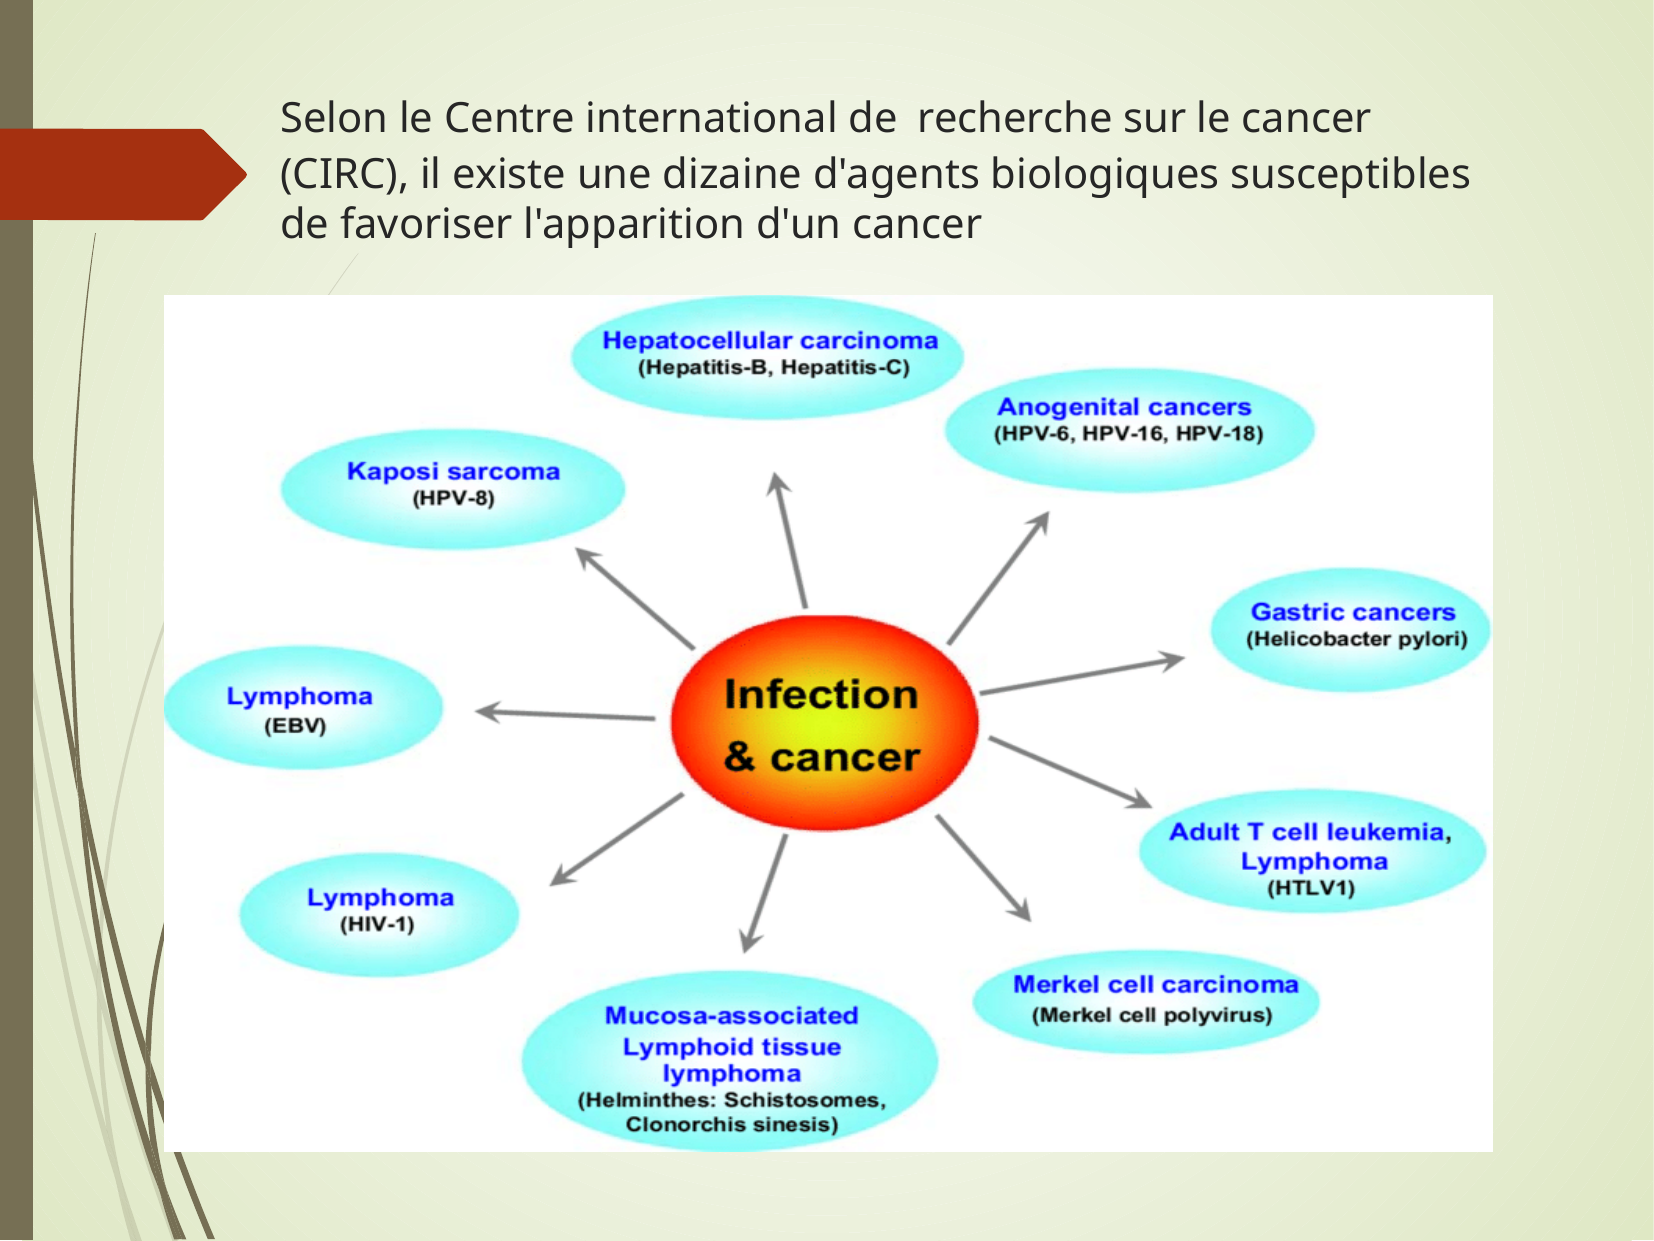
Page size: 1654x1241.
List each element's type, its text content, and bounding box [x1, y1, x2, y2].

picture [164, 295, 1493, 1152]
title Selon le Centre international de recherche sur le cancer (CIRC), il existe une dizaine d'agents biologiques susceptibles de favoriser l'apparition d'un cancer [265, 49, 1489, 257]
